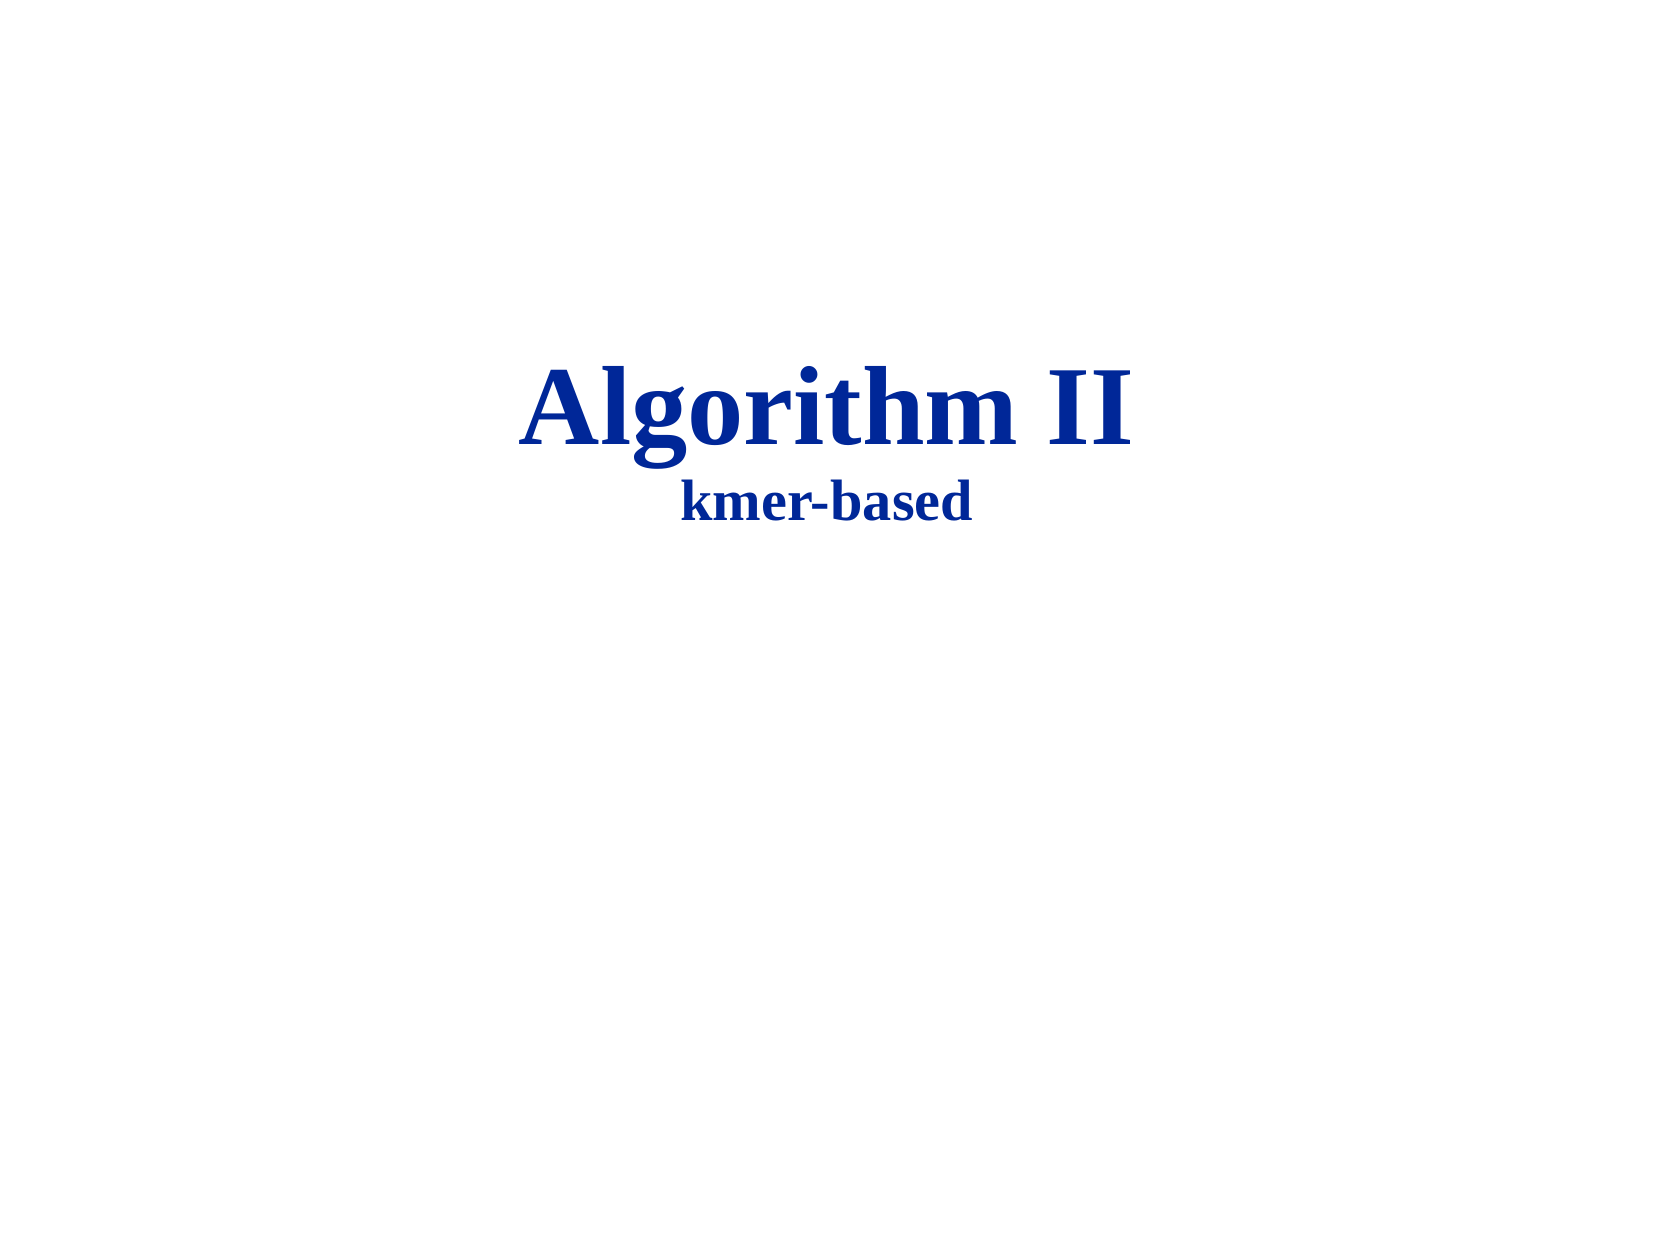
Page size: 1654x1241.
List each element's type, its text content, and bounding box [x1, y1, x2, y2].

title Algorithm II kmer-based [82, 315, 1571, 563]
